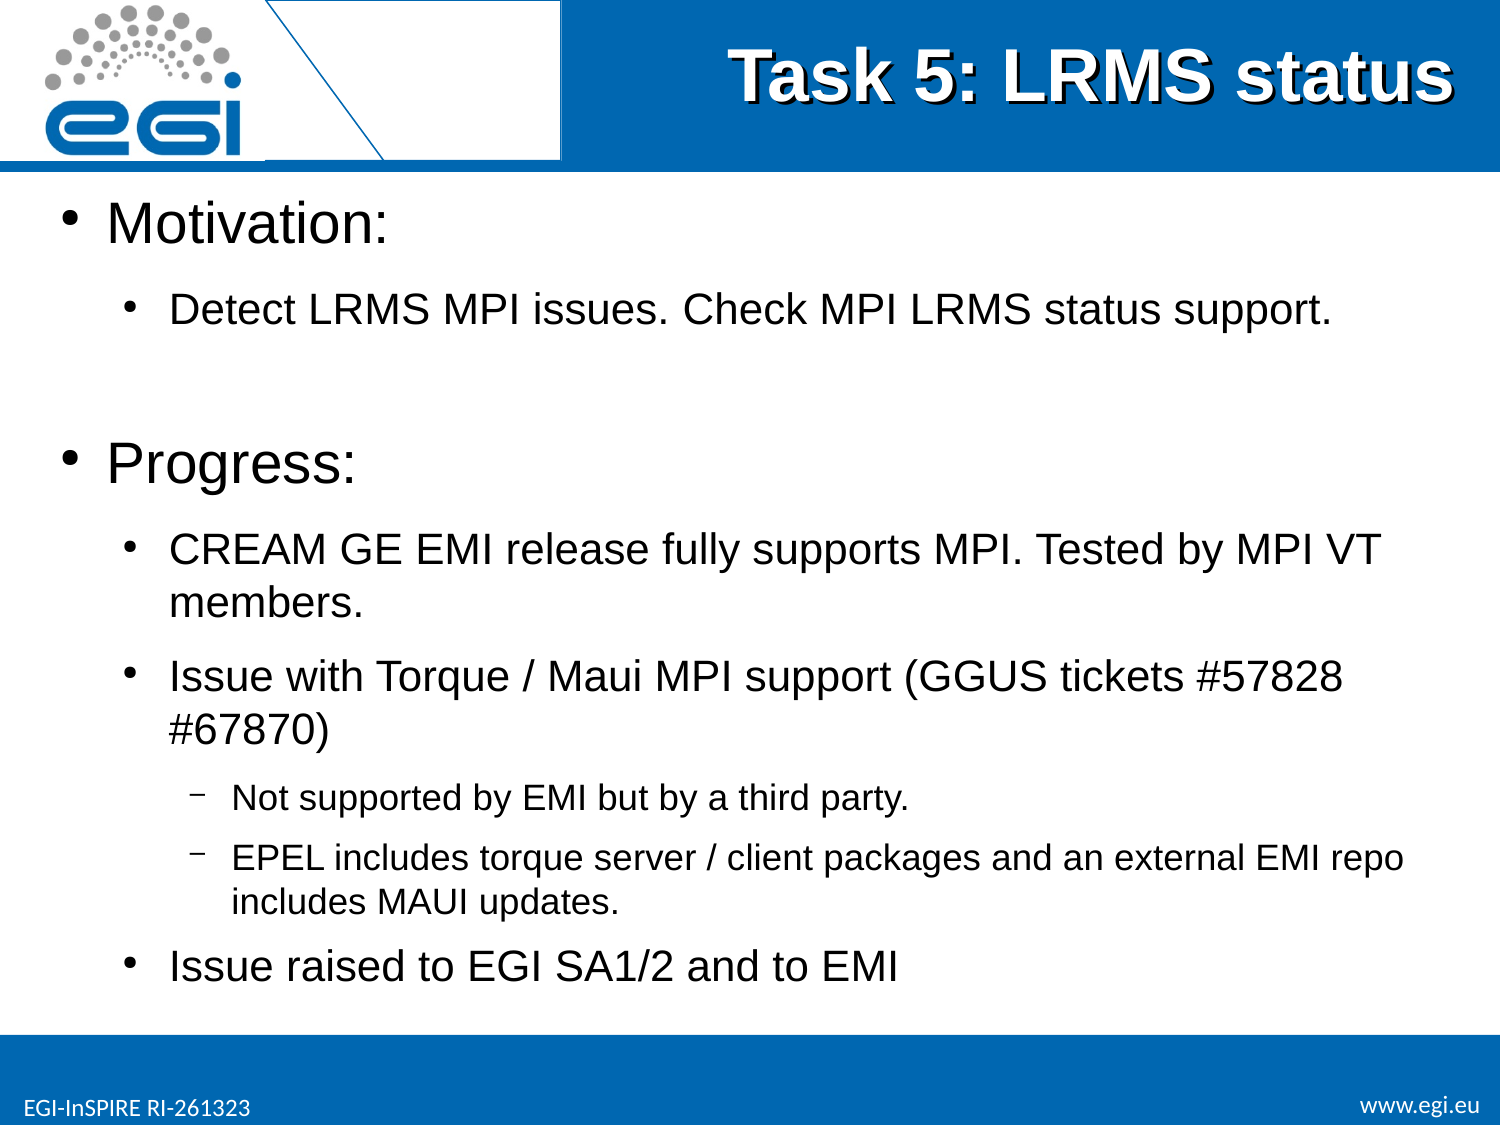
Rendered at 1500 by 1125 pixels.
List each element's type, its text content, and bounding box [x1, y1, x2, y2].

picture [0, 0, 265, 161]
title Task 5: LRMS status [348, 19, 1471, 161]
list Motivation: Detect LRMS MPI issues. Check MPI LRMS status support. Progress: CREAM GE EMI release fully supports MPI. Tested by MPI VT members. Issue with Torque / Maui MPI support (GGUS tickets #57828 #67870) Not supported by EMI but by a third party. EPEL includes torque server / client packages and an external EMI repo includes MAUI updates. Issue raised to EGI SA1/2 and to EMI [29, 177, 1459, 1004]
